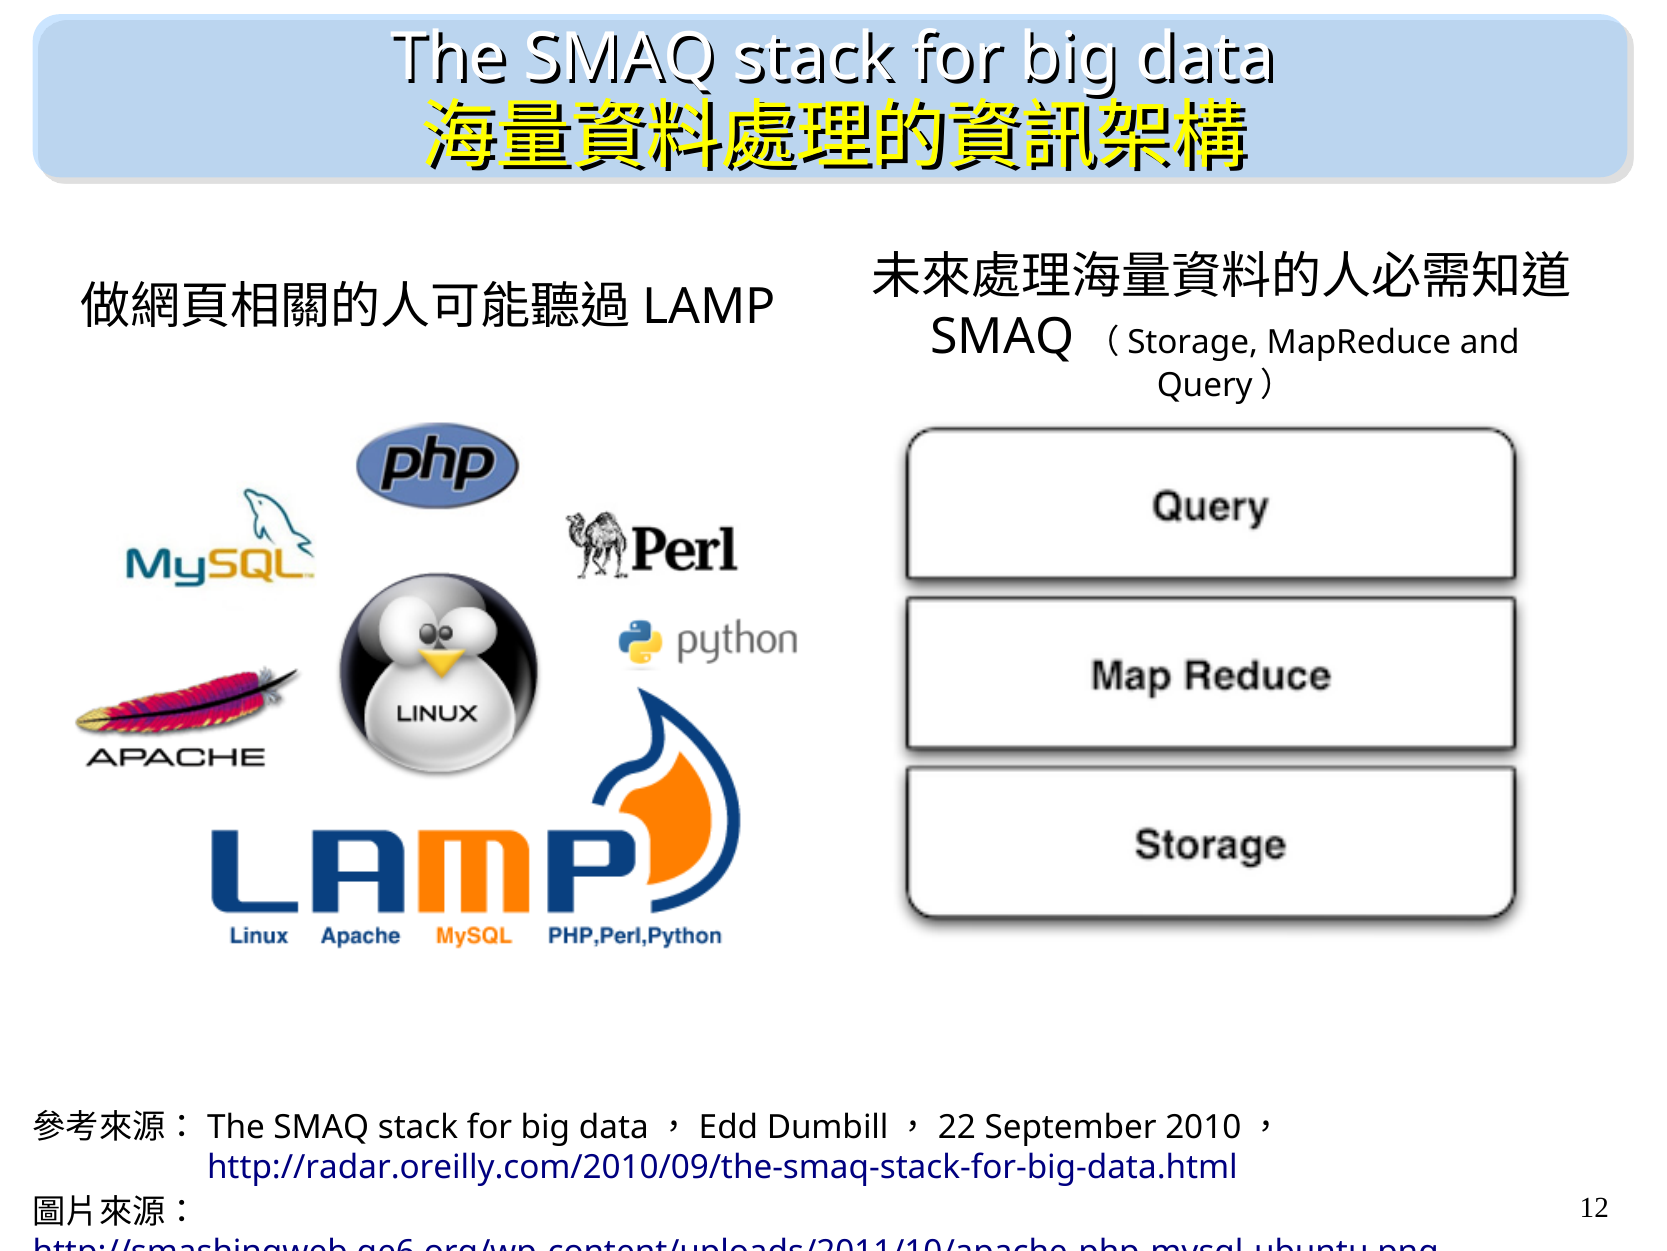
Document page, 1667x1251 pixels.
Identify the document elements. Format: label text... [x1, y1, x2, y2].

picture [39, 383, 1565, 975]
text_box [32, 14, 1628, 178]
picture [1161, 383, 1177, 394]
text_box 做網頁相關的人可能聽過LAMP [59, 266, 798, 342]
text_box 參考來源：The SMAQ stack for big data，Edd Dumbill，22 September 2010， http://radar.oreilly.com/2010/09/the-smaq-stack-for-big-data.html 圖片來源：http://smashingweb.ge6.org/wp-content/uploads/2011/10/apache-php-mysql-ubuntu.png [18, 1097, 1596, 1233]
picture [1240, 383, 1247, 393]
title The SMAQ stack for big data 海量資料處理的資訊架構 [125, 19, 1542, 178]
picture [1188, 383, 1197, 394]
text_box 未來處理海量資料的人必需知道SMAQ（Storage, MapReduce and Query） [856, 236, 1595, 372]
